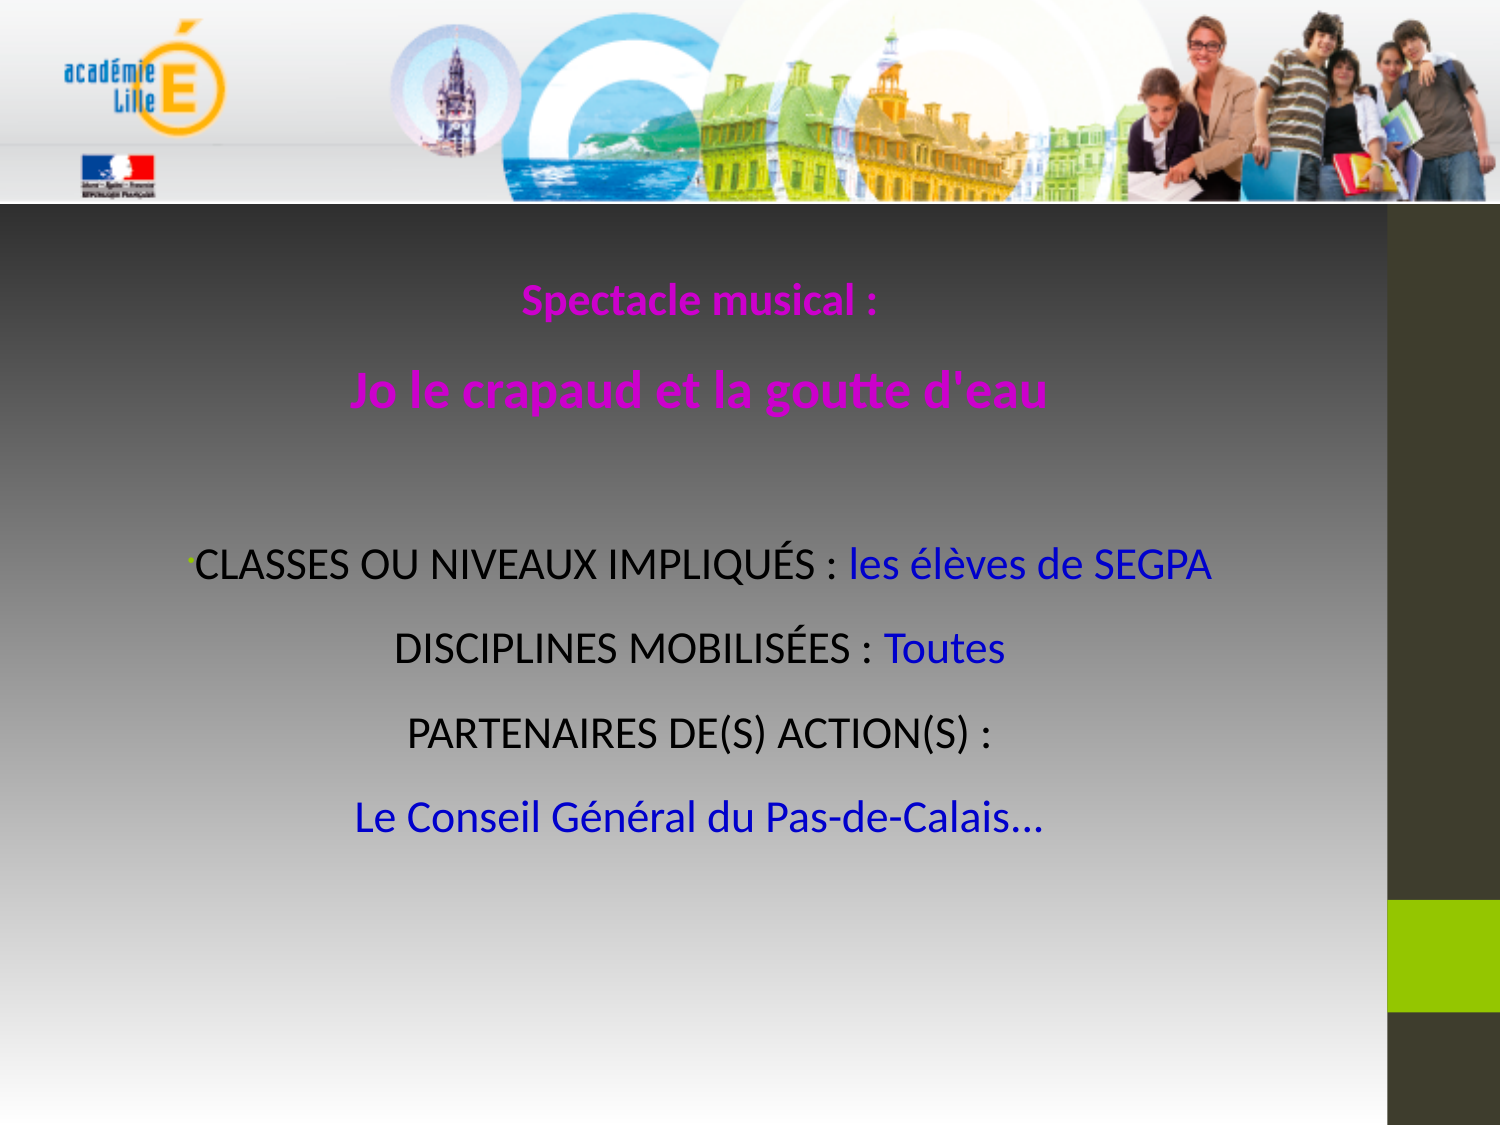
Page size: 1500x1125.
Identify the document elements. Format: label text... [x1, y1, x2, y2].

list Spectacle musical : Jo le crapaud et la goutte d'eau CLASSES OU NIVEAUX IMPLIQUÉS : les élèves de SEGPA DISCIPLINES MOBILISÉES : Toutes PARTENAIRES DE(S) ACTION(S) : Le Conseil Général du Pas-de-Calais... [75, 262, 1325, 1050]
picture [0, 0, 1500, 204]
